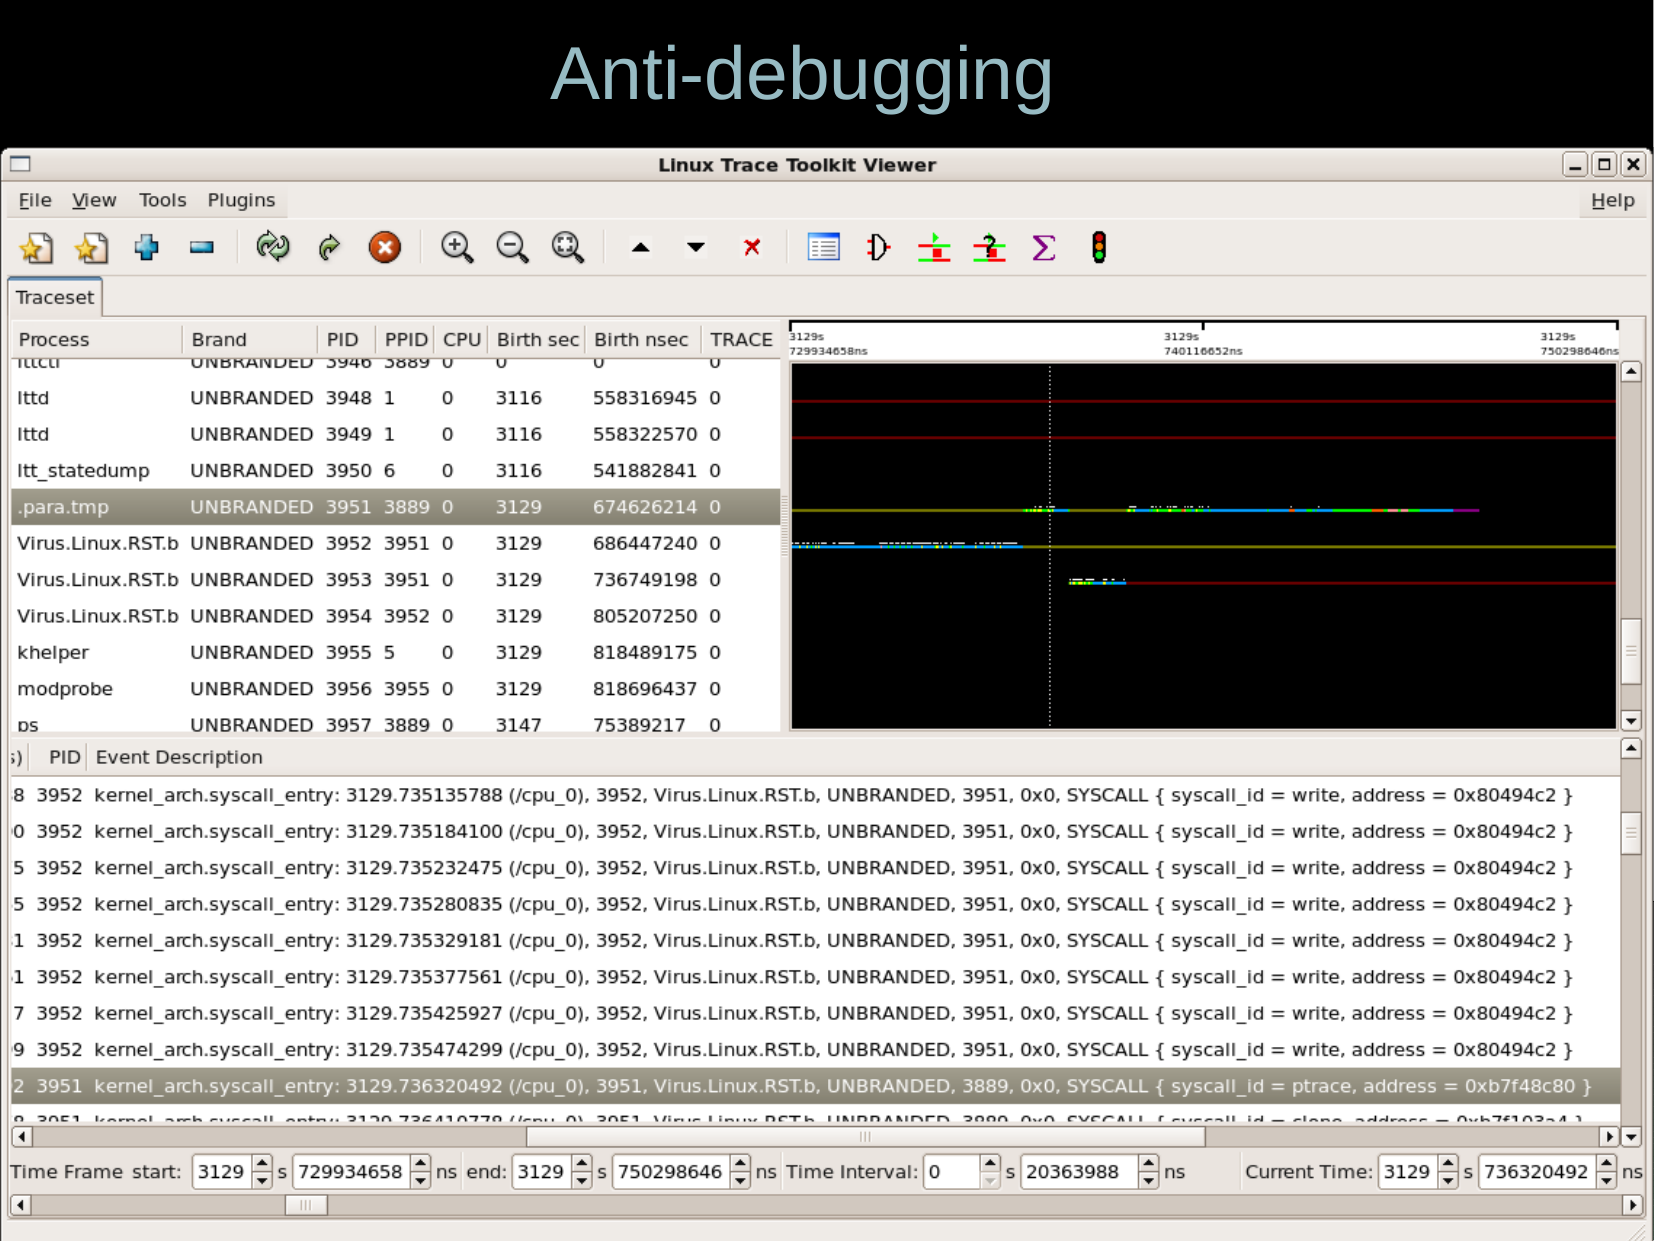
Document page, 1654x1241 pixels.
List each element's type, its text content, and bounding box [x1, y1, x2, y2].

title Anti-debugging [59, 0, 1548, 147]
picture [0, 147, 1654, 1241]
